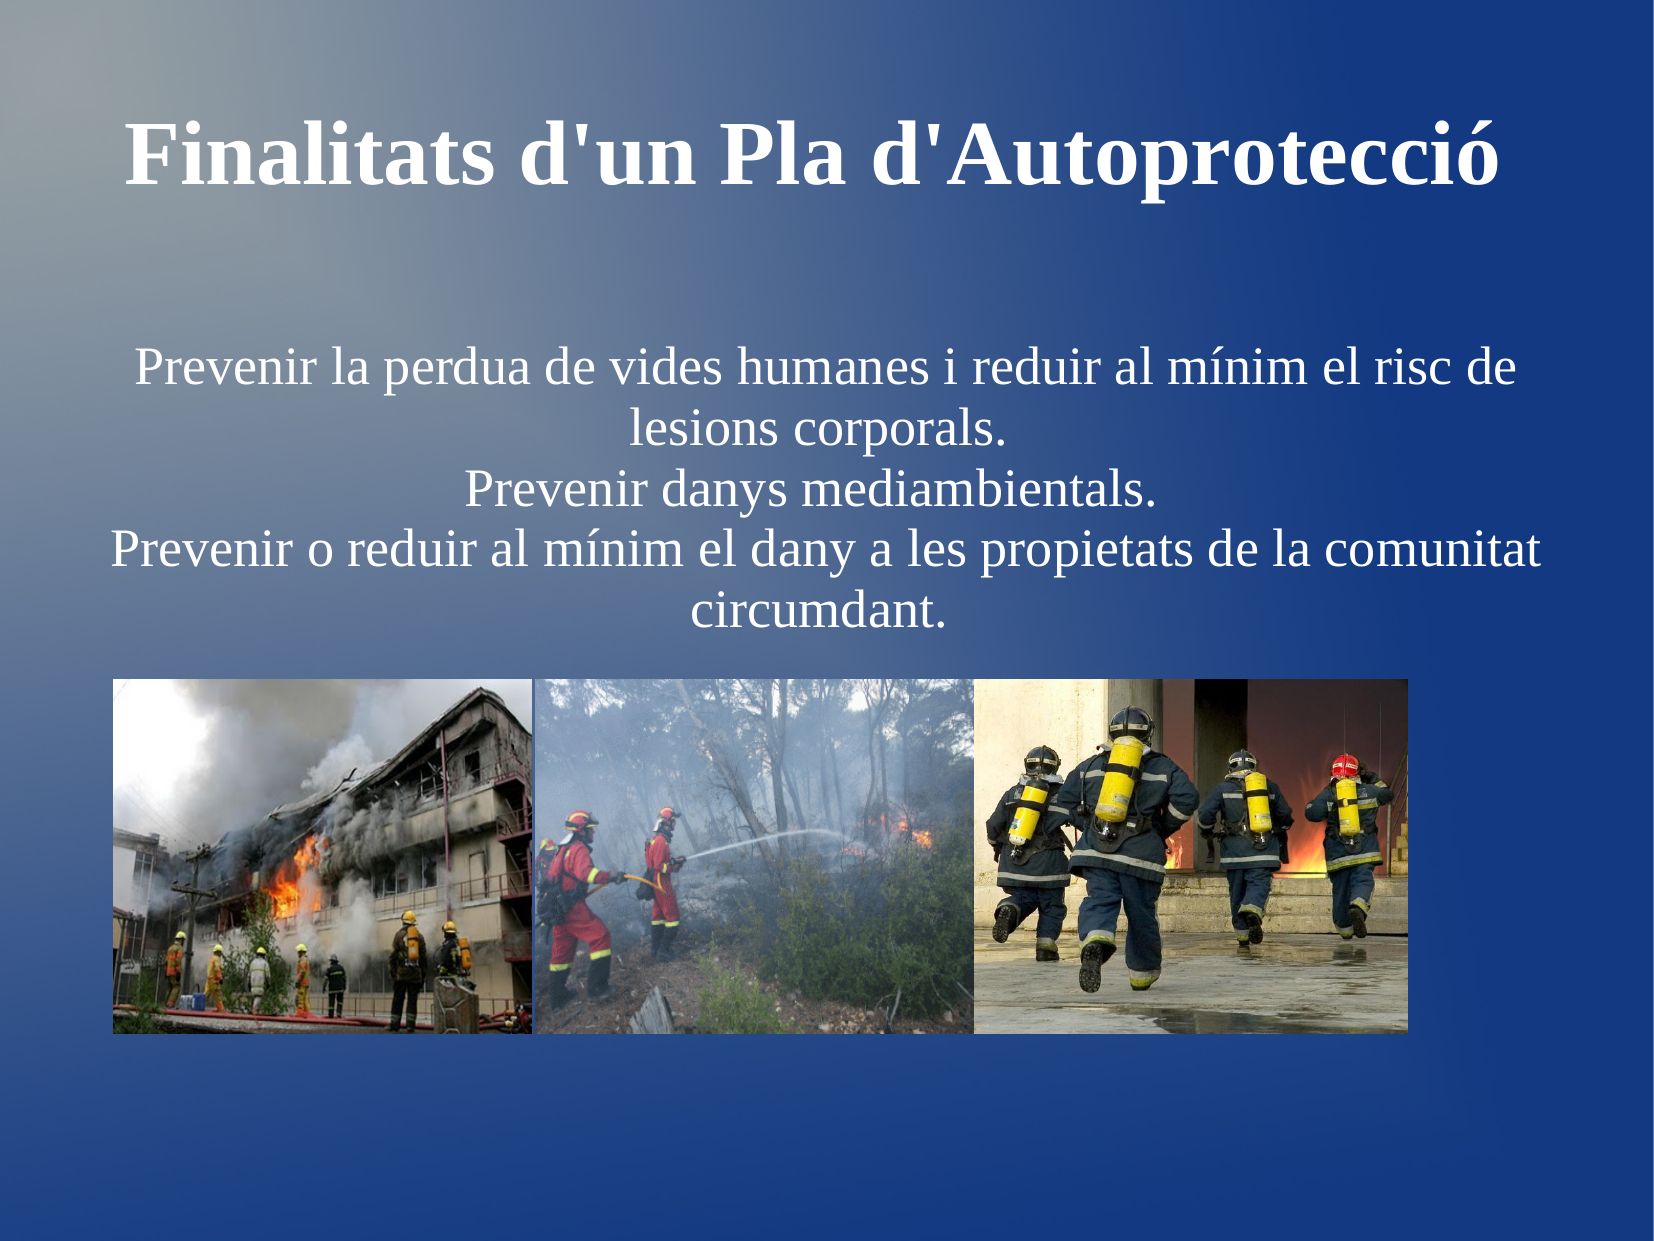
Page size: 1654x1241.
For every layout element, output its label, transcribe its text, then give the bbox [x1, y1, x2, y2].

title Finalitats d'un Pla d'Autoprotecció [82, 49, 1571, 257]
picture [0, 0, 1654, 1241]
subtitle Prevenir la perdua de vides humanes i reduir al mínim el risc de lesions corporals. Prevenir danys mediambientals. Prevenir o reduir al mínim el dany a les propietats de la comunitat circumdant. [82, 290, 1571, 1109]
